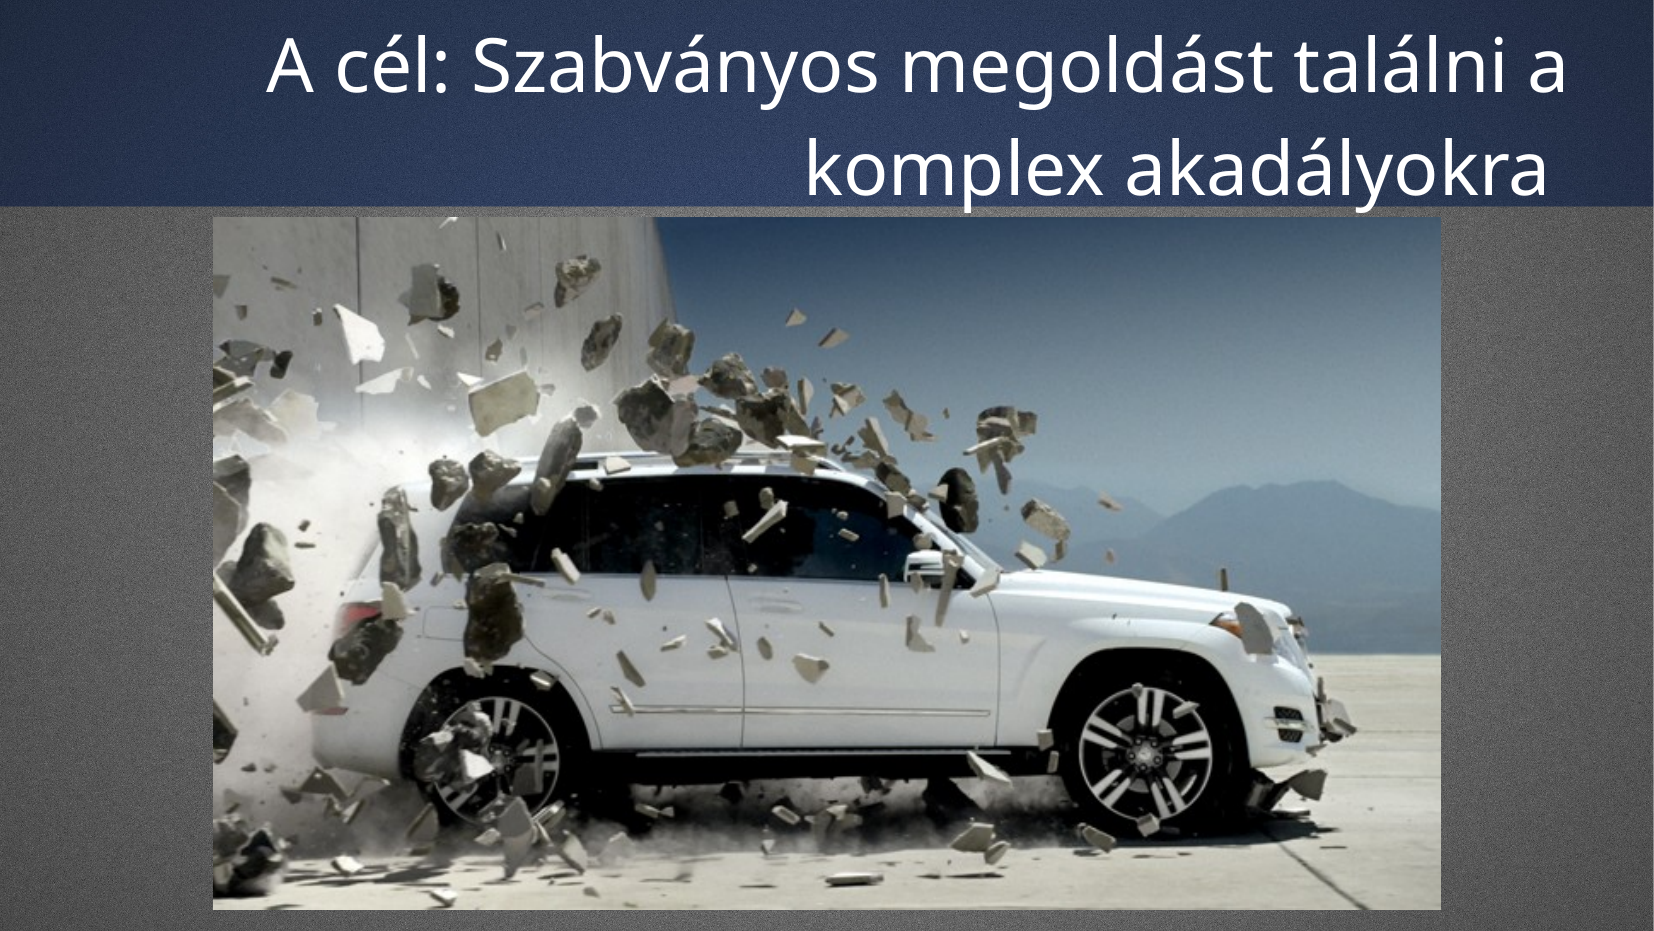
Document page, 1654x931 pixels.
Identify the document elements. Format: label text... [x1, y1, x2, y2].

picture [0, 0, 1654, 931]
title A cél: Szabványos megoldást találni a komplex akadályokra [82, 27, 1571, 203]
